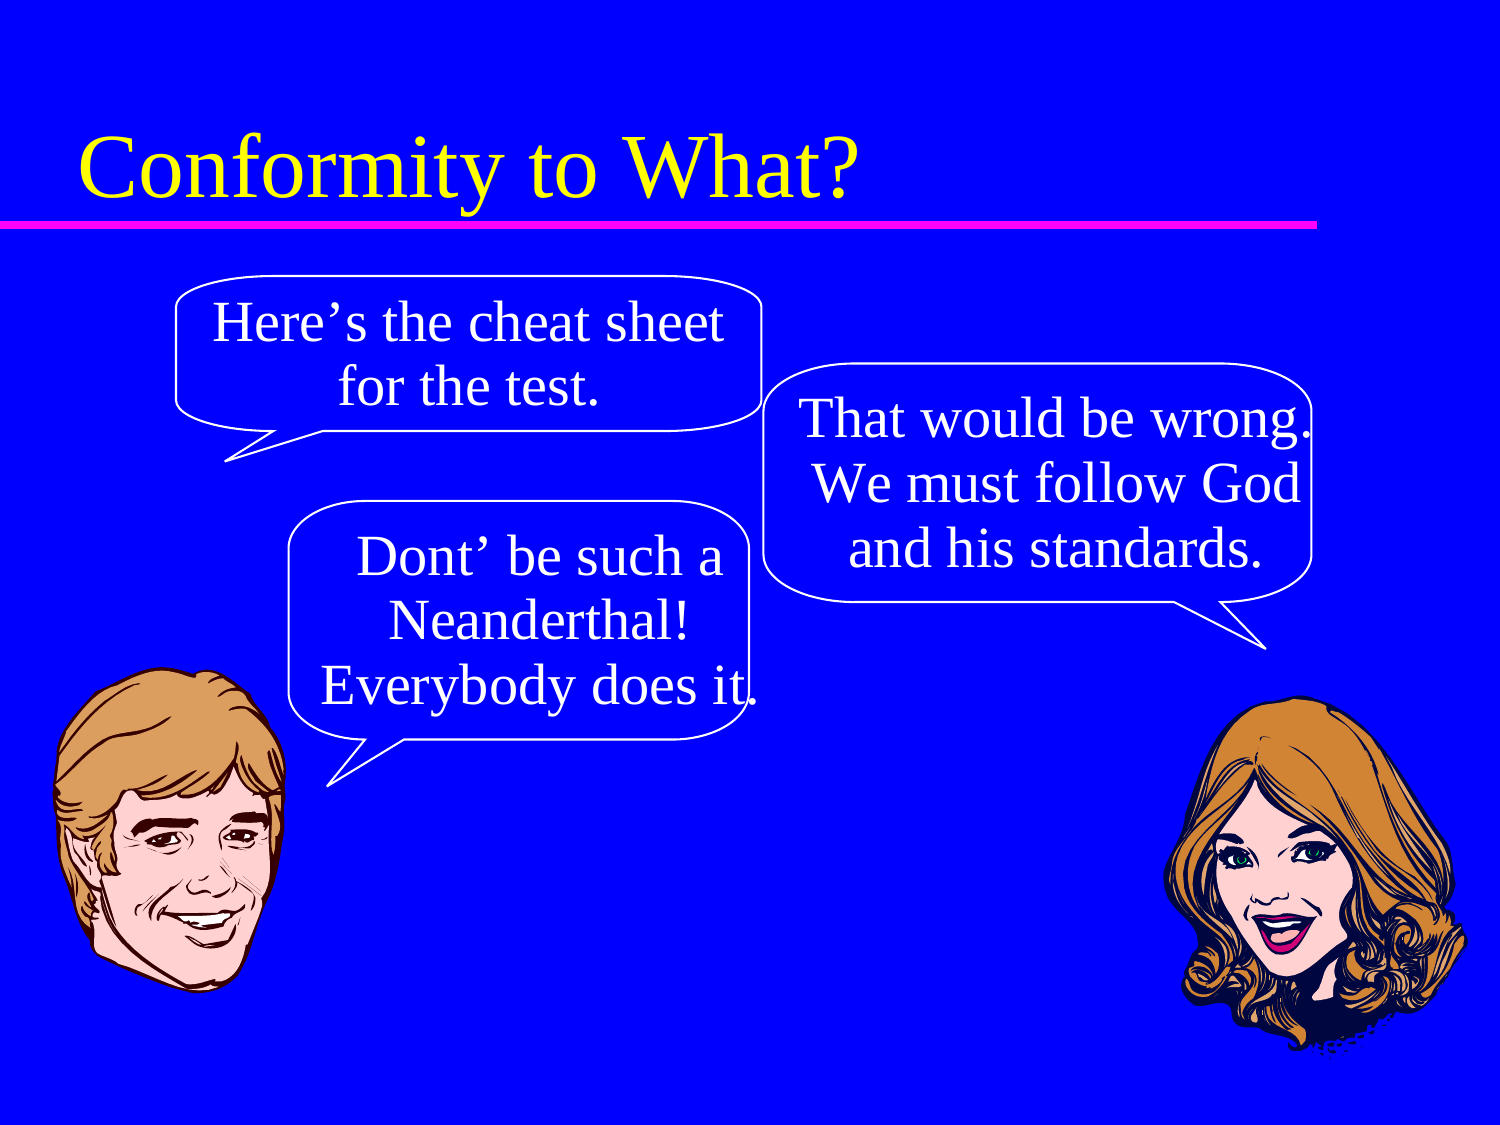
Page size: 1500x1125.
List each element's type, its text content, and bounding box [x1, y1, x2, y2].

picture [51, 667, 288, 994]
picture [1162, 695, 1470, 1060]
text_box Dont’ be such a Neanderthal! Everybody does it. [288, 500, 749, 787]
text_box Here’s the cheat sheet for the test. [175, 276, 762, 462]
text_box That would be wrong. We must follow God and his standards. [763, 363, 1312, 649]
title Conformity to What? [62, 43, 1338, 225]
